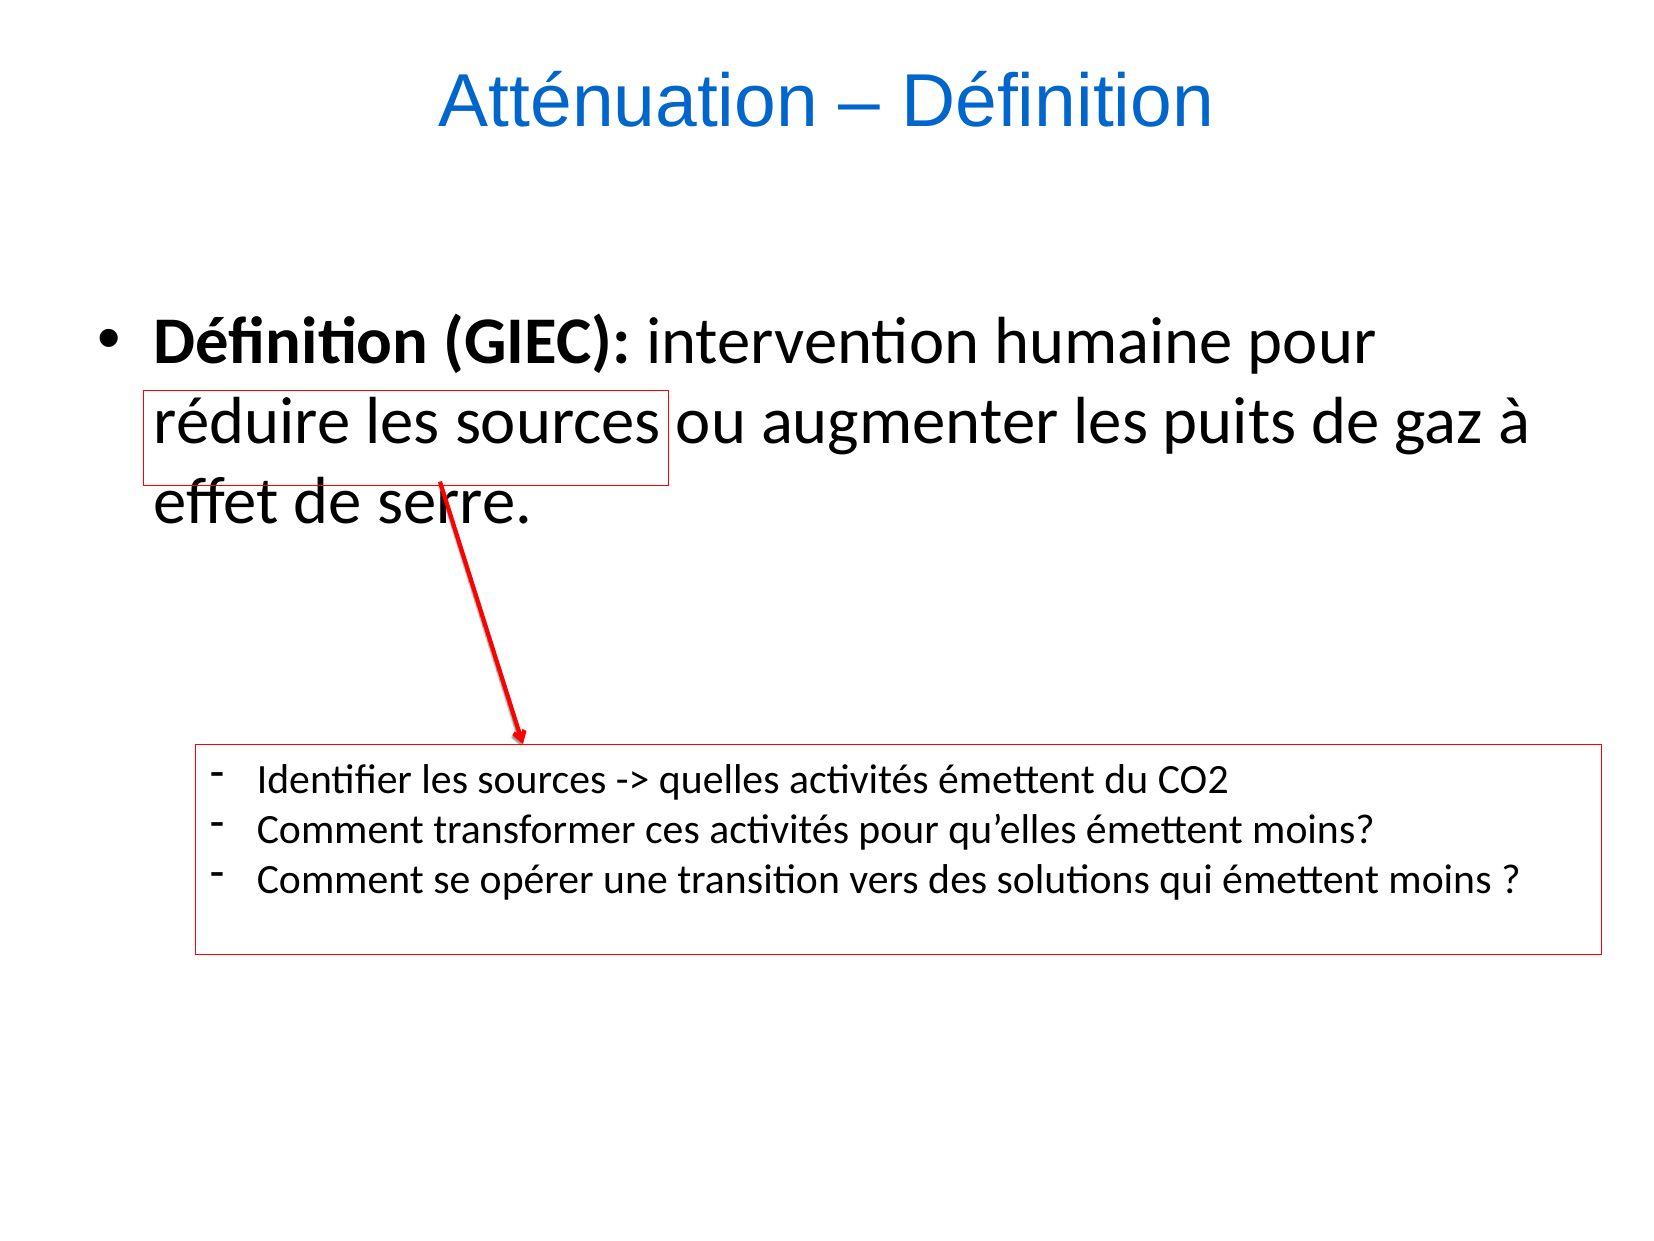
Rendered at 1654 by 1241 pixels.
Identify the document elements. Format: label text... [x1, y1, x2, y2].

title Atténuation – Définition [82, 62, 1571, 151]
list Définition (GIEC): intervention humaine pour réduire les sources ou augmenter les puits de gaz à effet de serre. [82, 289, 1571, 587]
text_box Identifier les sources -> quelles activités émettent du CO2 Comment transformer ces activités pour qu’elles émettent moins? Comment se opérer une transition vers des solutions qui émettent moins ? [195, 744, 1602, 955]
list Définition (GIEC): intervention humaine pour réduire les sources ou augmenter les puits de gaz à effet de serre. [144, 391, 668, 485]
